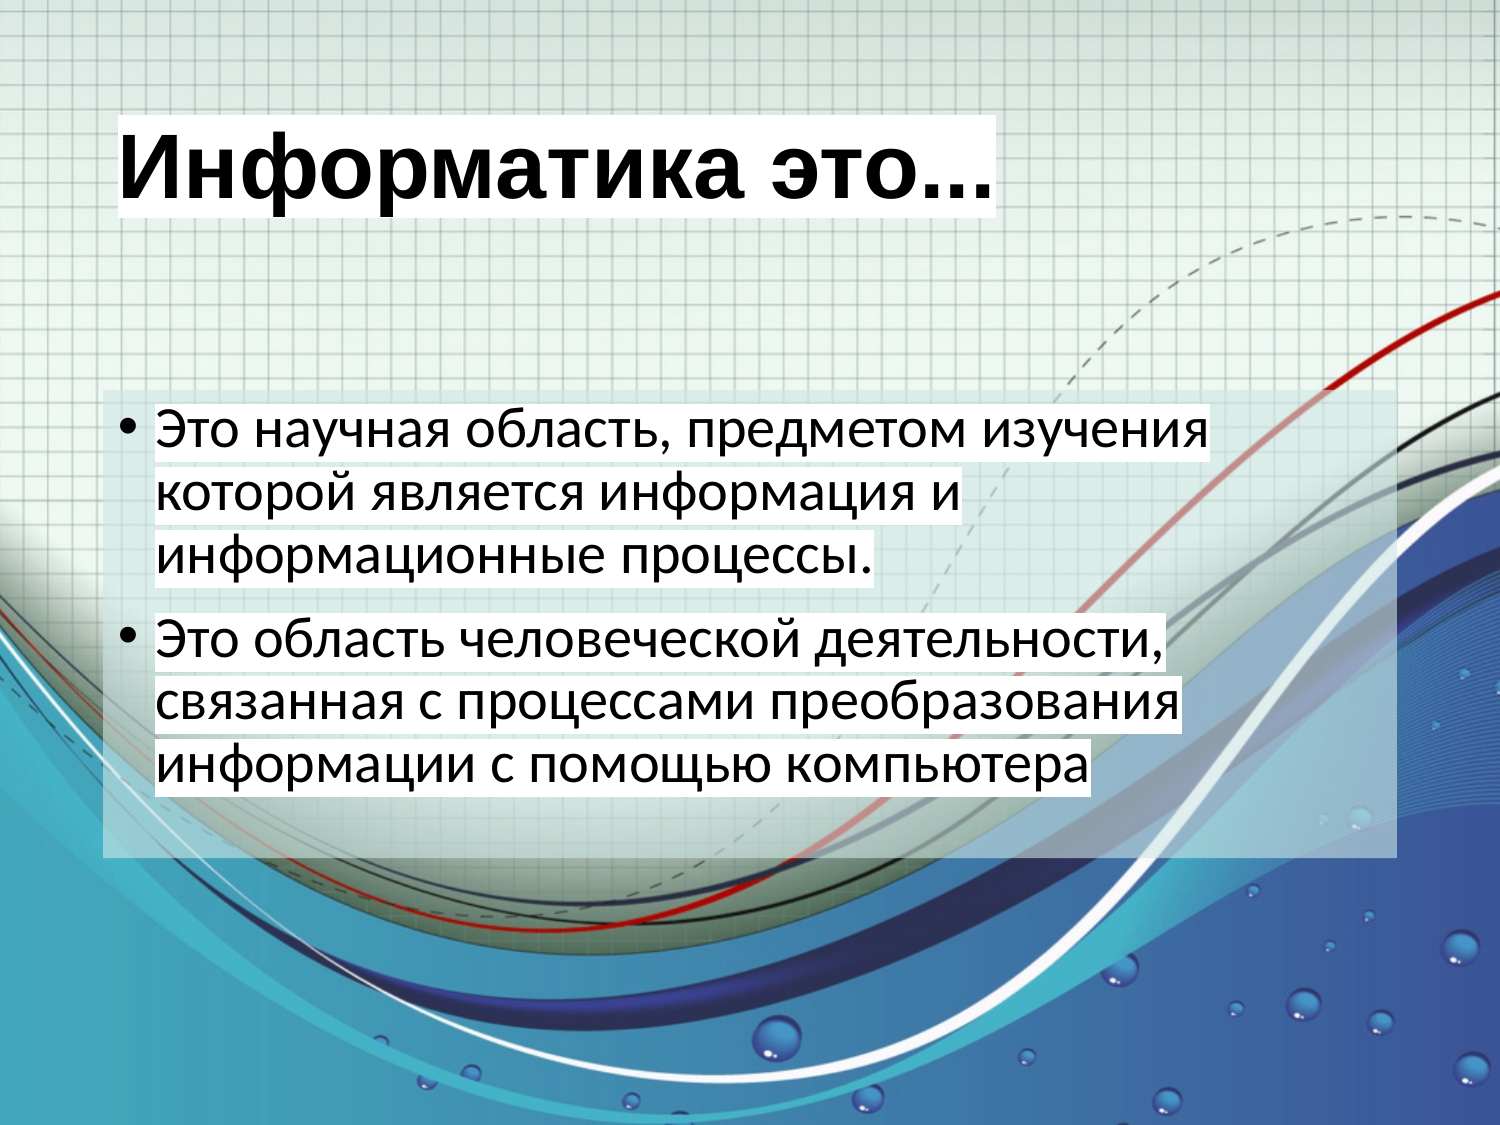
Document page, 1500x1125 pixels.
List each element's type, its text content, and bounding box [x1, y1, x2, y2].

picture [0, 0, 1500, 1125]
title Информатика это... [103, 59, 1397, 278]
list Это научная область, предметом изучения которой является информация и информационные процессы. Это область человеческой деятельности, связанная с процессами преобразования информации с помощью компьютера [103, 389, 1397, 859]
